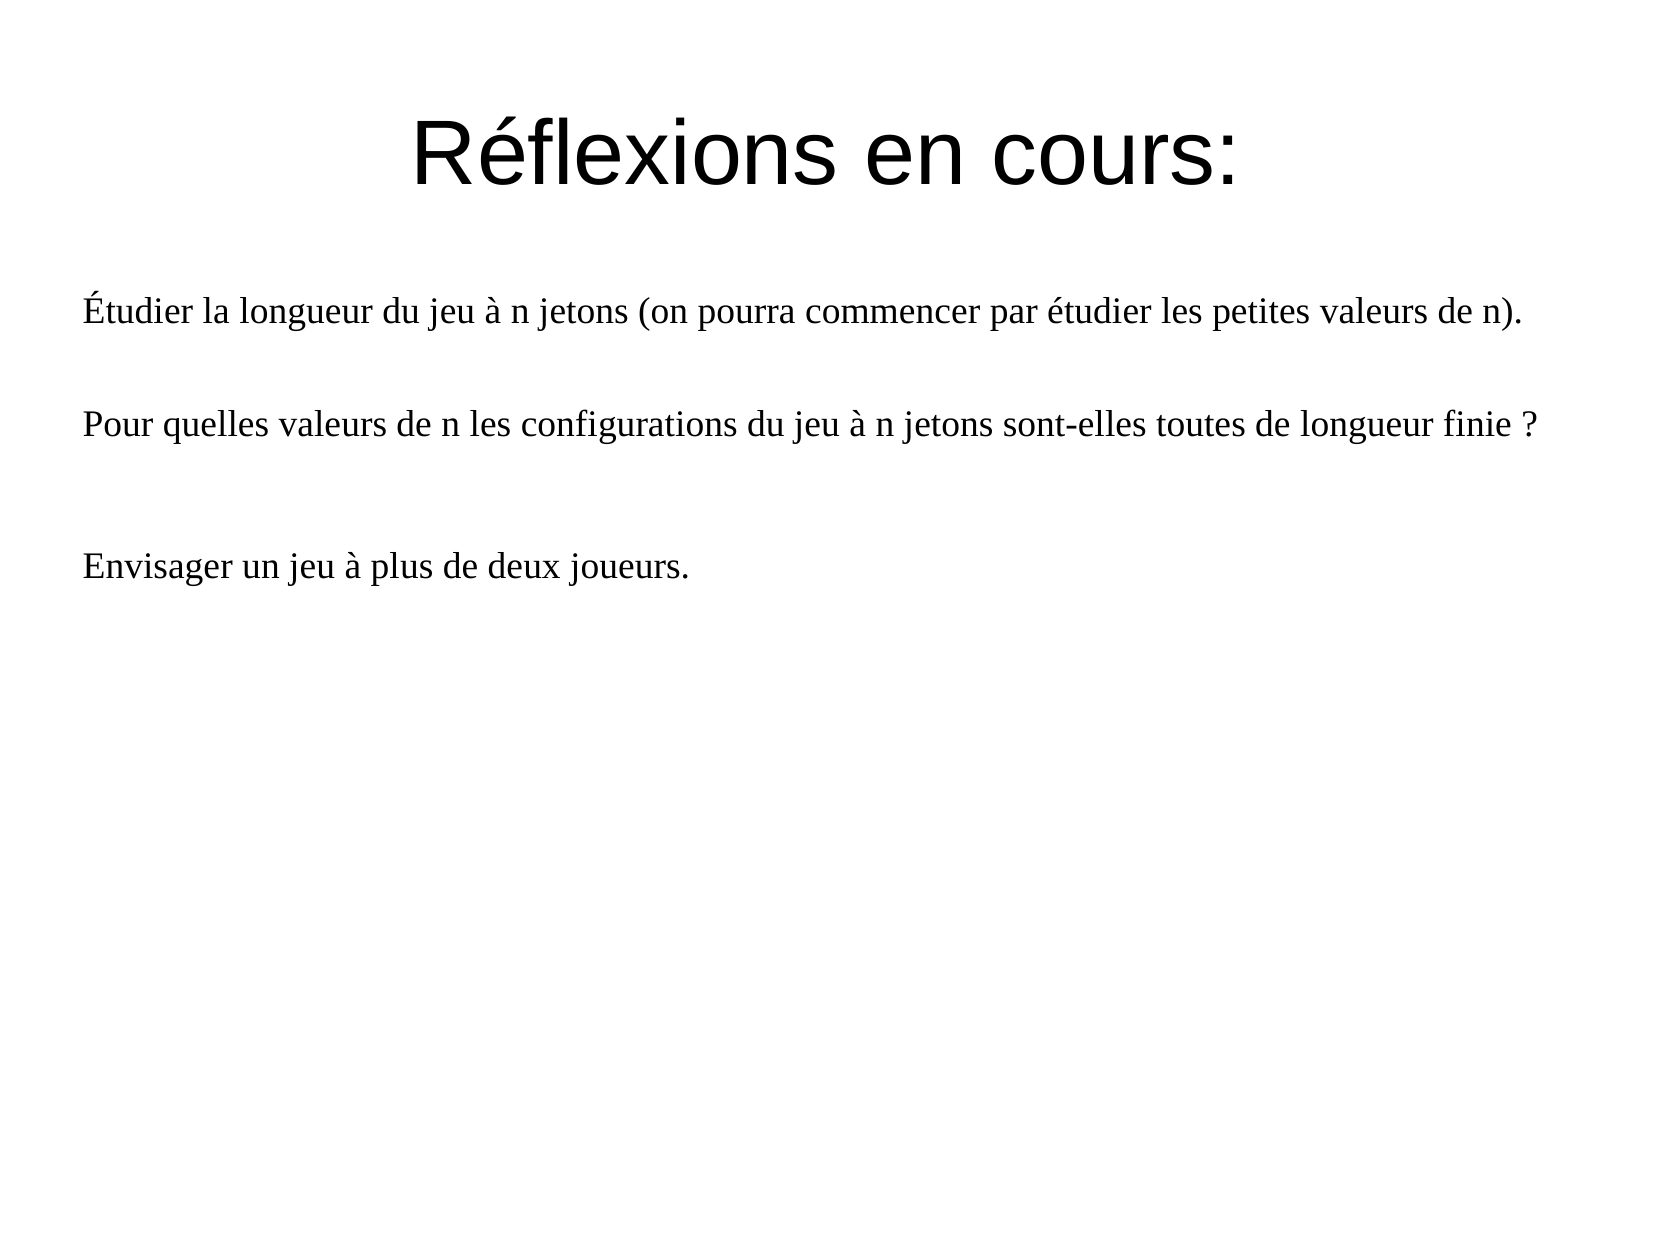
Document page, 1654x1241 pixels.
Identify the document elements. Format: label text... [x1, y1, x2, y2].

title Réflexions en cours: [82, 49, 1571, 257]
list Étudier la longueur du jeu à n jetons (on pourra commencer par étudier les petites valeurs de n). Pour quelles valeurs de n les configurations du jeu à n jetons sont-elles toutes de longueur finie ? Envisager un jeu à plus de deux joueurs. [82, 290, 1571, 1010]
